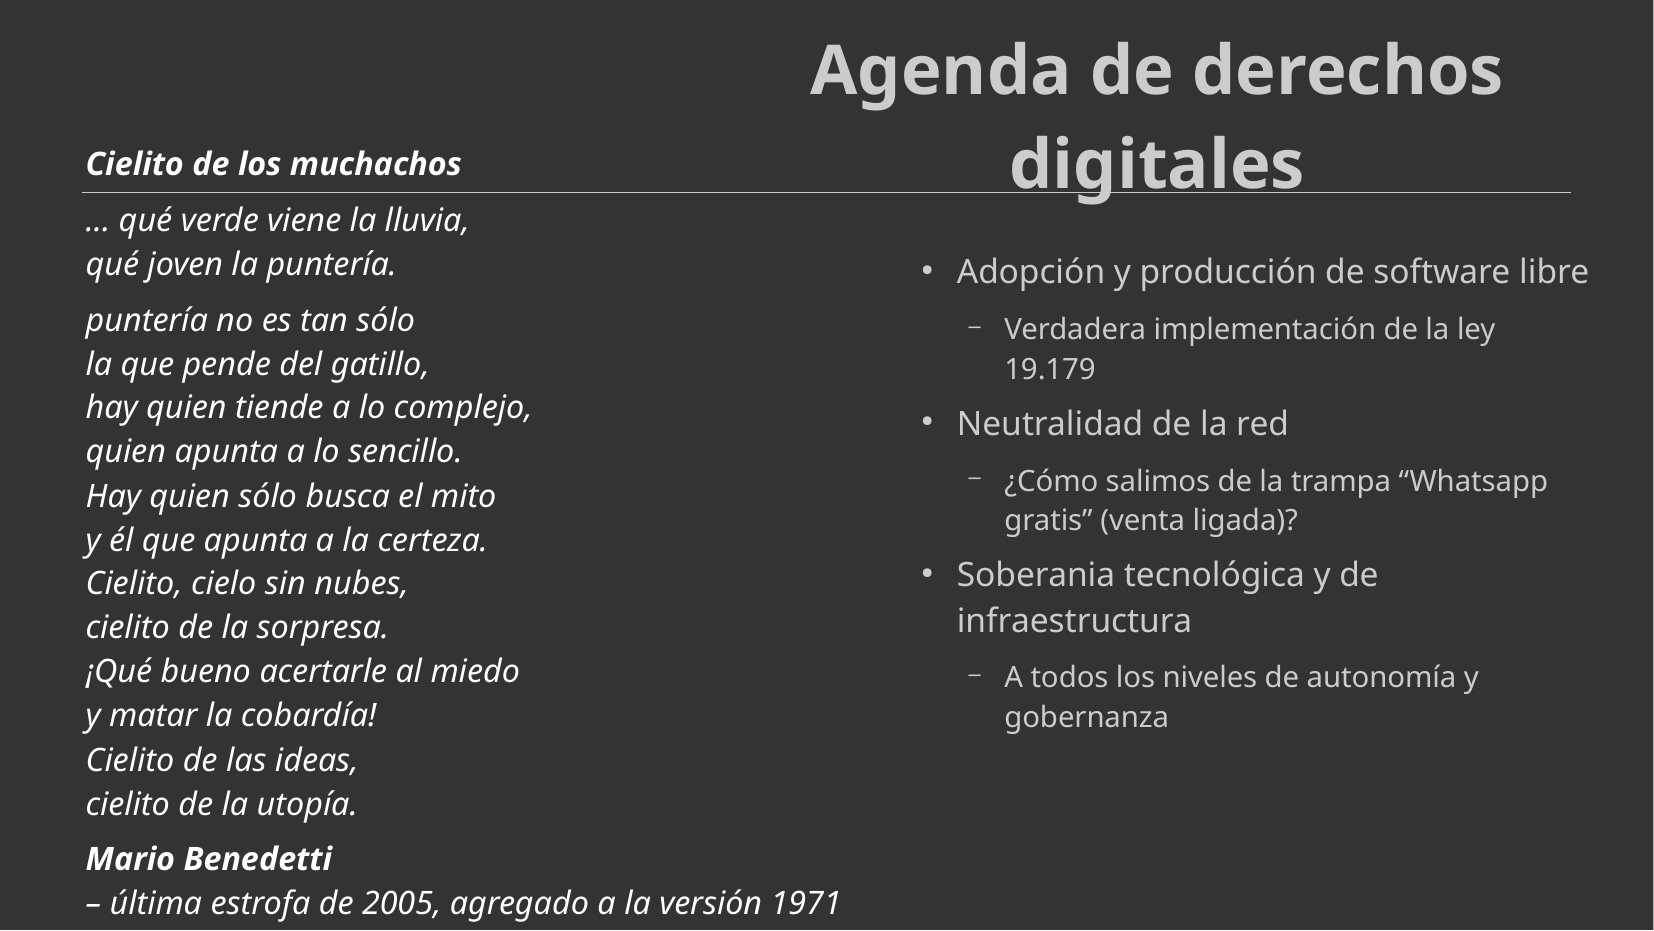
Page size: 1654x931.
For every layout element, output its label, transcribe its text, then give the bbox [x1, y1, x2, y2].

list Adopción y producción de software libre Verdadera implementación de la ley 19.179 Neutralidad de la red ¿Cómo salimos de la trampa “Whatsapp gratis” (venta ligada)? Soberania tecnológica y de infraestructura A todos los niveles de autonomía y gobernanza [909, 248, 1595, 788]
text_box Cielito de los muchachos ... qué verde viene la lluvia, qué joven la puntería. puntería no es tan sólo la que pende del gatillo, hay quien tiende a lo complejo, quien apunta a lo sencillo. Hay quien sólo busca el mito y él que apunta a la certeza. Cielito, cielo sin nubes, cielito de la sorpresa. ¡Qué bueno acertarle al miedo y matar la cobardía! Cielito de las ideas, cielito de la utopía. Mario Benedetti – última estrofa de 2005, agregado a la versión 1971 [70, 133, 886, 931]
title Agenda de derechos digitales [720, 37, 1595, 193]
